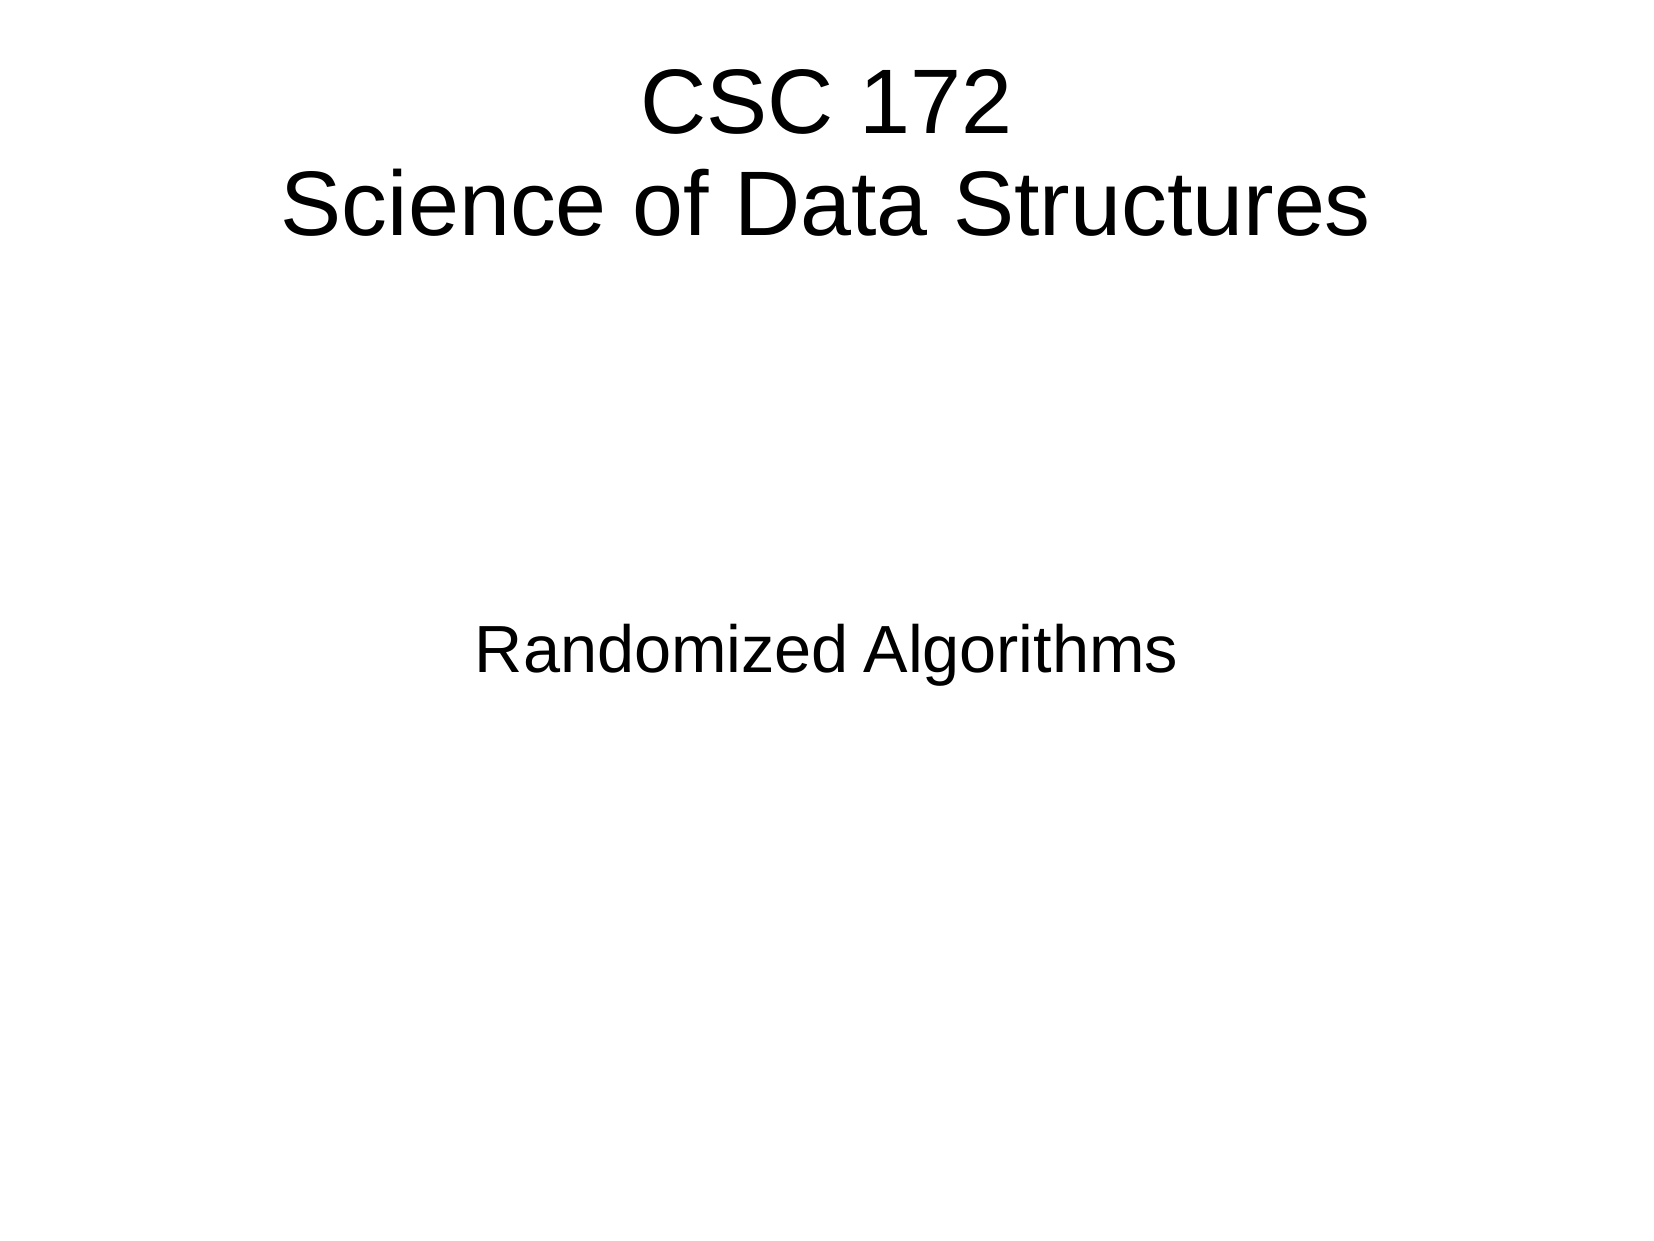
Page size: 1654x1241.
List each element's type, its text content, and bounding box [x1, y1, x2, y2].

subtitle Randomized Algorithms [82, 290, 1571, 1010]
title CSC 172 Science of Data Structures [82, 49, 1571, 257]
